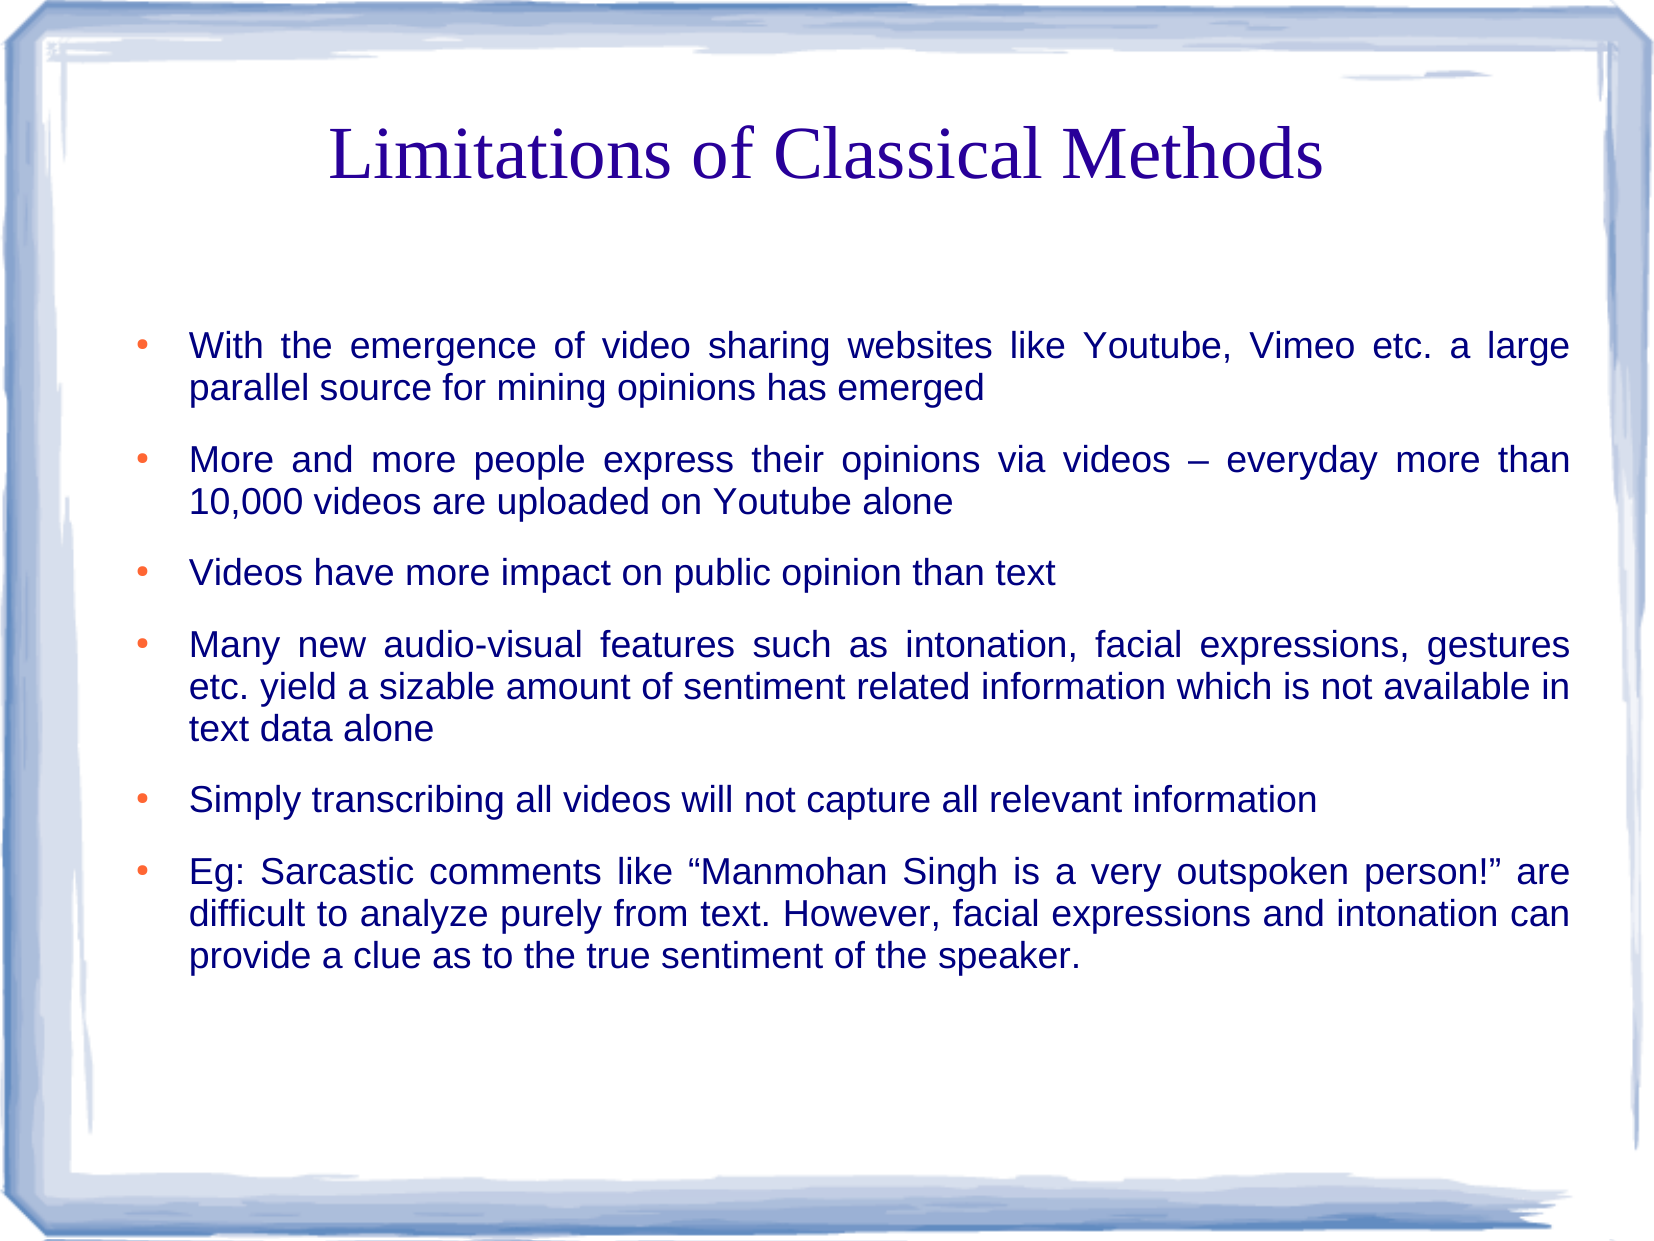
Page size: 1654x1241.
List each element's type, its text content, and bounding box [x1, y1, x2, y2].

picture [0, 0, 1654, 1241]
title Limitations of Classical Methods [82, 49, 1571, 257]
list With the emergence of video sharing websites like Youtube, Vimeo etc. a large parallel source for mining opinions has emerged More and more people express their opinions via videos – everyday more than 10,000 videos are uploaded on Youtube alone Videos have more impact on public opinion than text Many new audio-visual features such as intonation, facial expressions, gestures etc. yield a sizable amount of sentiment related information which is not available in text data alone Simply transcribing all videos will not capture all relevant information Eg: Sarcastic comments like “Manmohan Singh is a very outspoken person!” are difficult to analyze purely from text. However, facial expressions and intonation can provide a clue as to the true sentiment of the speaker. [118, 324, 1571, 1045]
